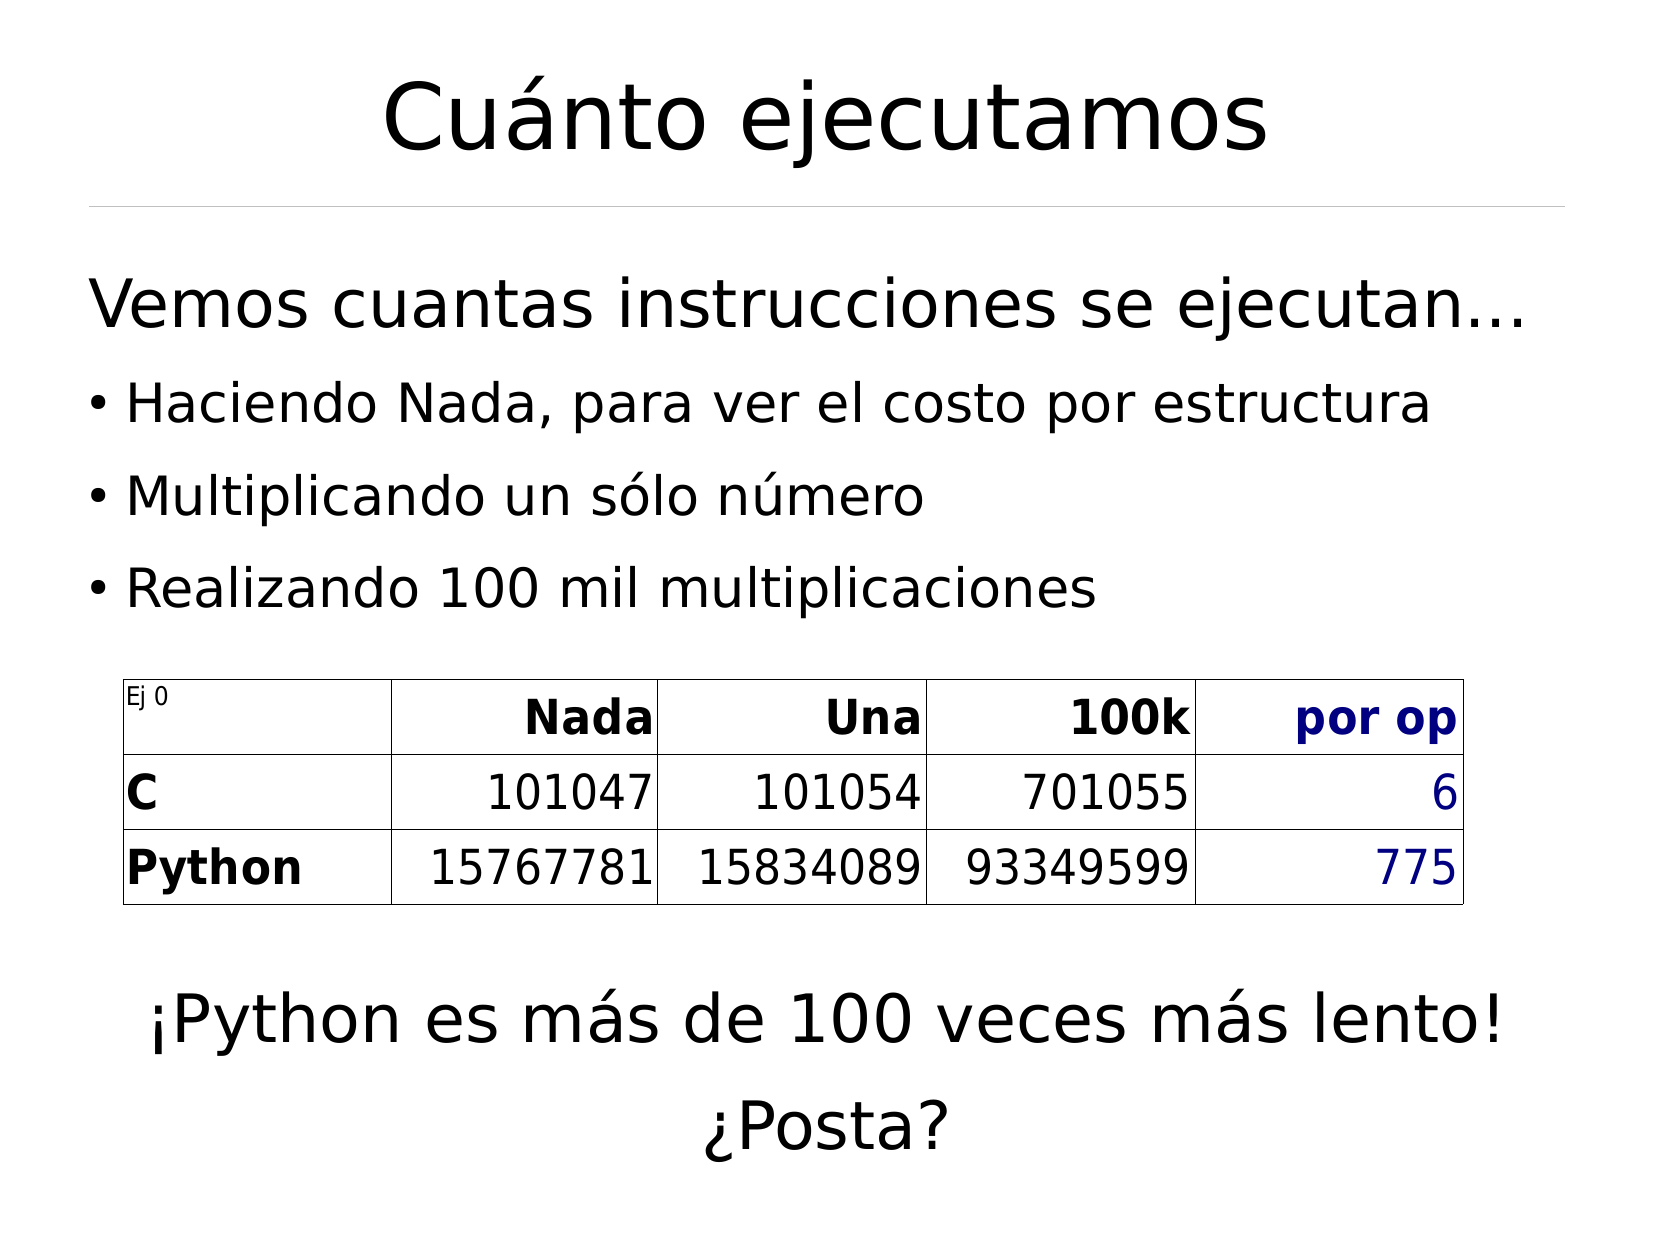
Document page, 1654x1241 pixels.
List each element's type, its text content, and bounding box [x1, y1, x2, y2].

text_box ¡Python es más de 100 veces más lento! ¿Posta? [88, 974, 1565, 1172]
subtitle Vemos cuantas instrucciones se ejecutan... Haciendo Nada, para ver el costo por estructura Multiplicando un sólo número Realizando 100 mil multiplicaciones [88, 206, 1565, 680]
title Cuánto ejecutamos [88, 29, 1565, 206]
chart [122, 679, 1654, 908]
